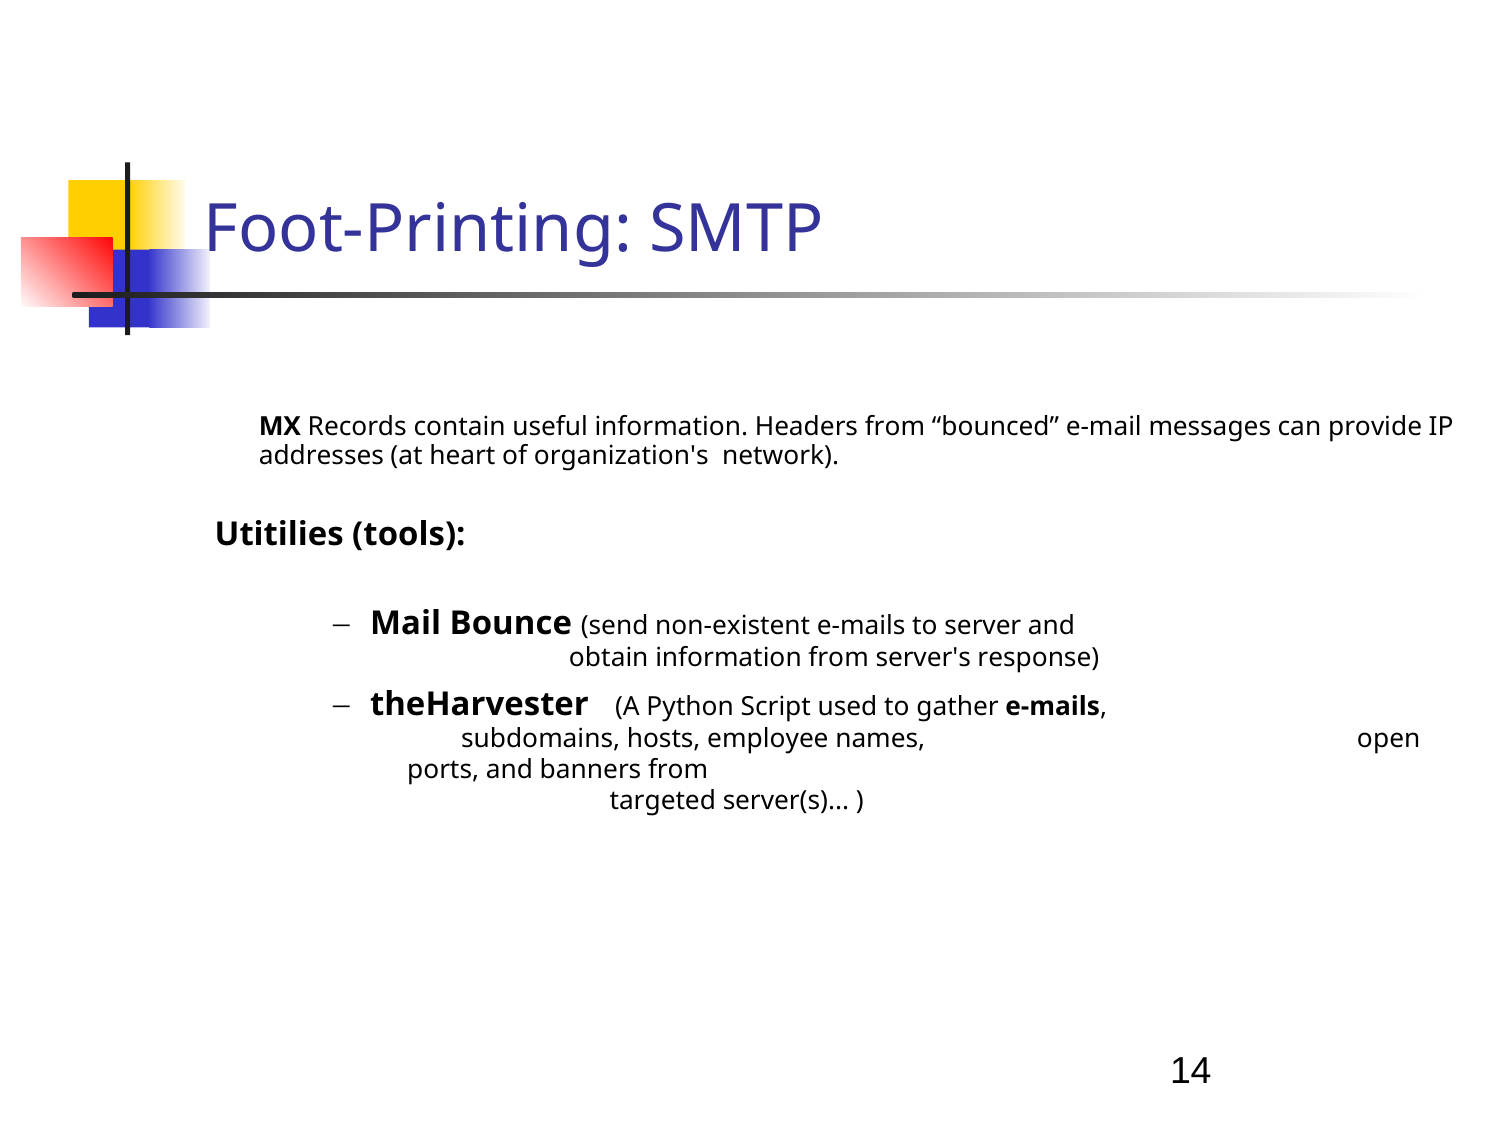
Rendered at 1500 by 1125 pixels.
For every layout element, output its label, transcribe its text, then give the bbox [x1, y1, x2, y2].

list MX Records contain useful information. Headers from “bounced” e-mail messages can provide IP addresses (at heart of organization's network). Utitilies (tools): Mail Bounce (send non-existent e-mails to server and obtain information from server's response) theHarvester (A Python Script used to gather e-mails, subdomains, hosts, employee names, open ports, and banners from targeted server(s)... ) [199, 336, 1475, 1012]
title Foot-Printing: SMTP [188, 35, 1468, 276]
